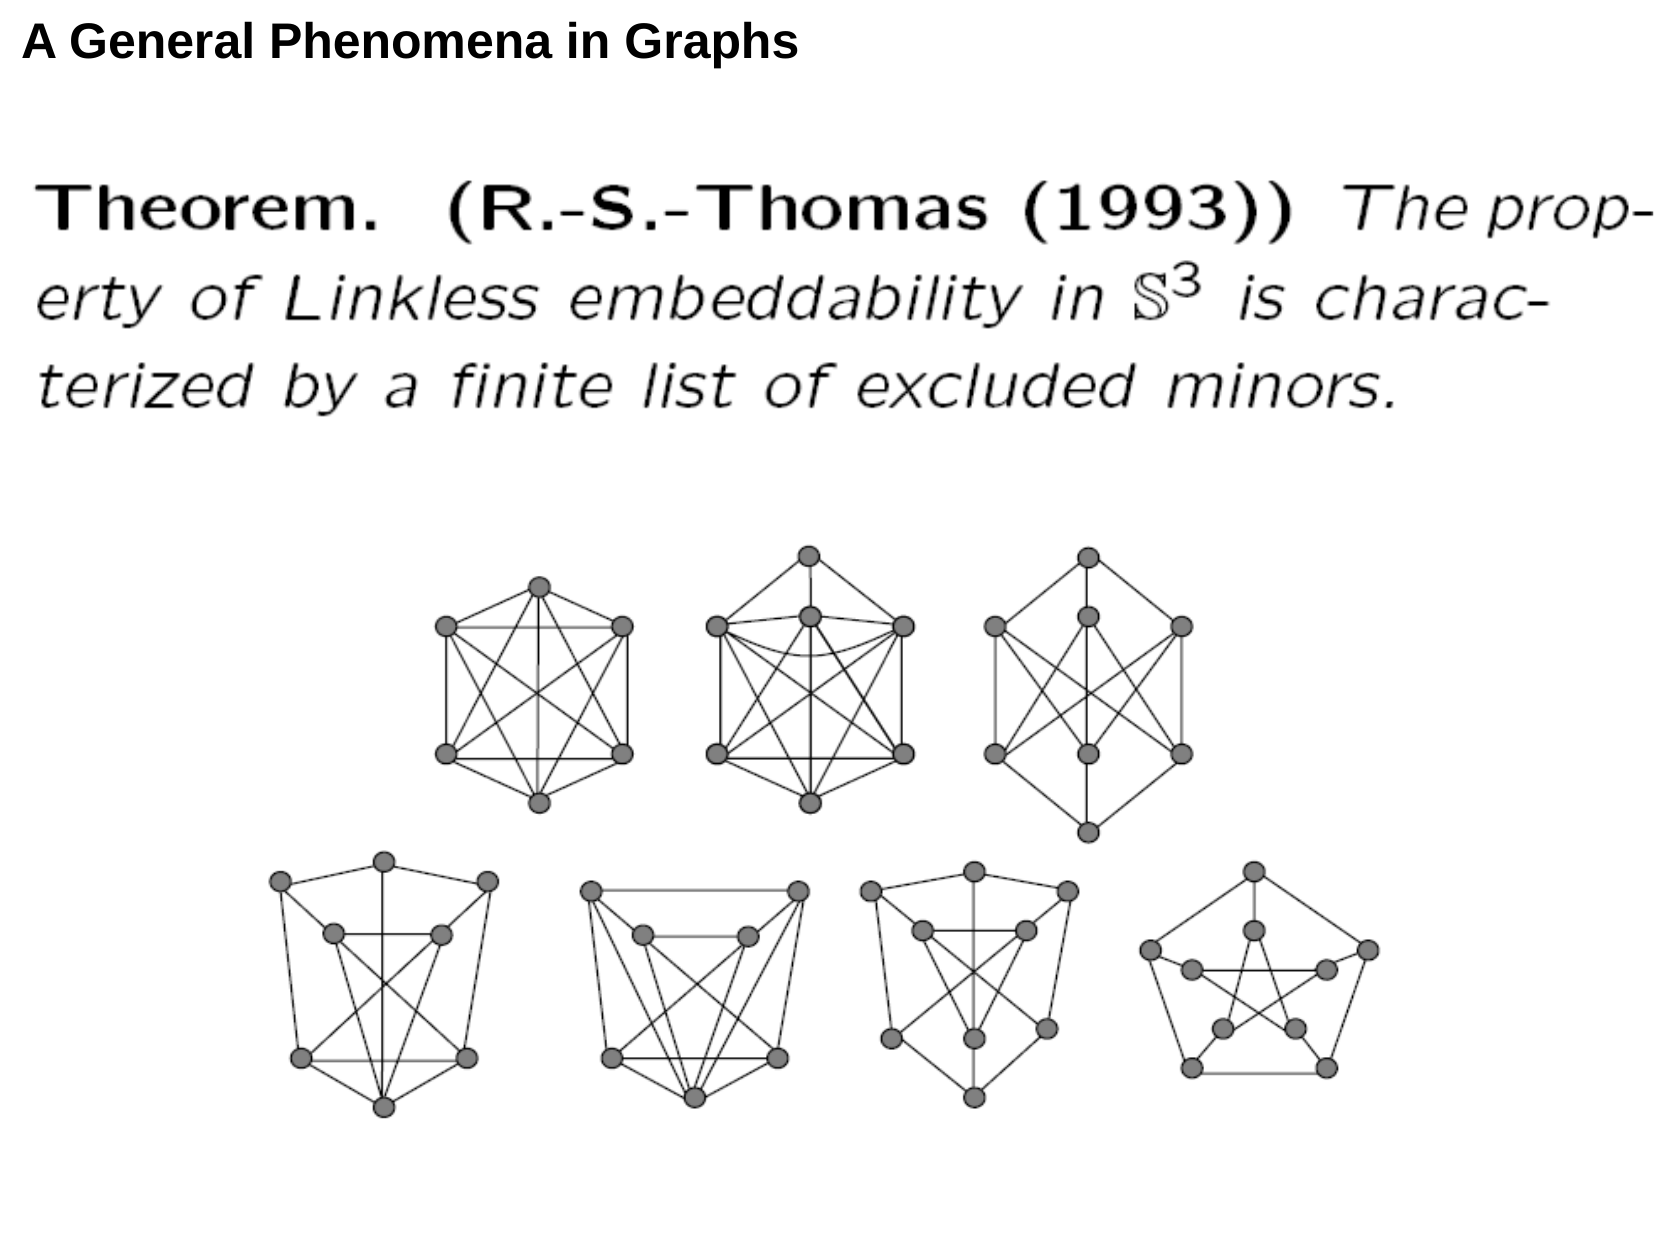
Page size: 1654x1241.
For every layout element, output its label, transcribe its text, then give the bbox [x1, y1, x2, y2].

picture [5, 165, 1654, 441]
text_box A General Phenomena in Graphs [6, 6, 1654, 79]
picture [200, 524, 1426, 1139]
